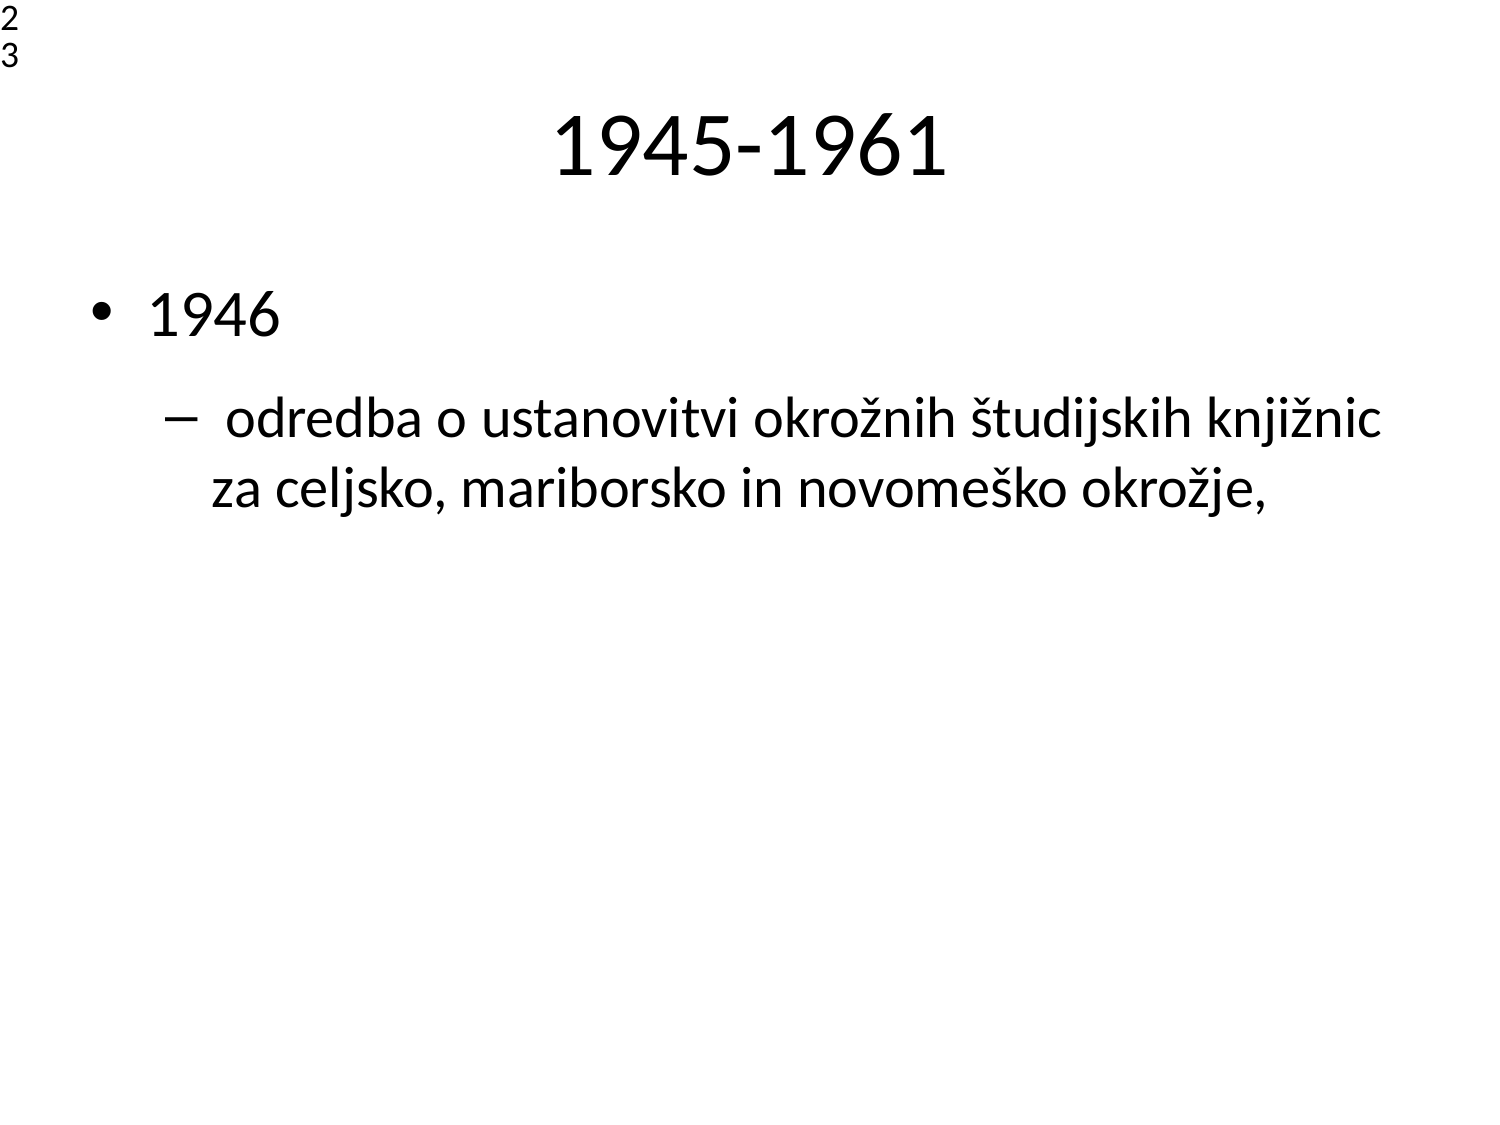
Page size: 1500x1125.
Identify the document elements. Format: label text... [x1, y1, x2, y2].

title 1945-1961 [75, 45, 1425, 233]
list 1946 odredba o ustanovitvi okrožnih študijskih knjižnic za celjsko, mariborsko in novomeško okrožje, [75, 262, 1425, 1005]
